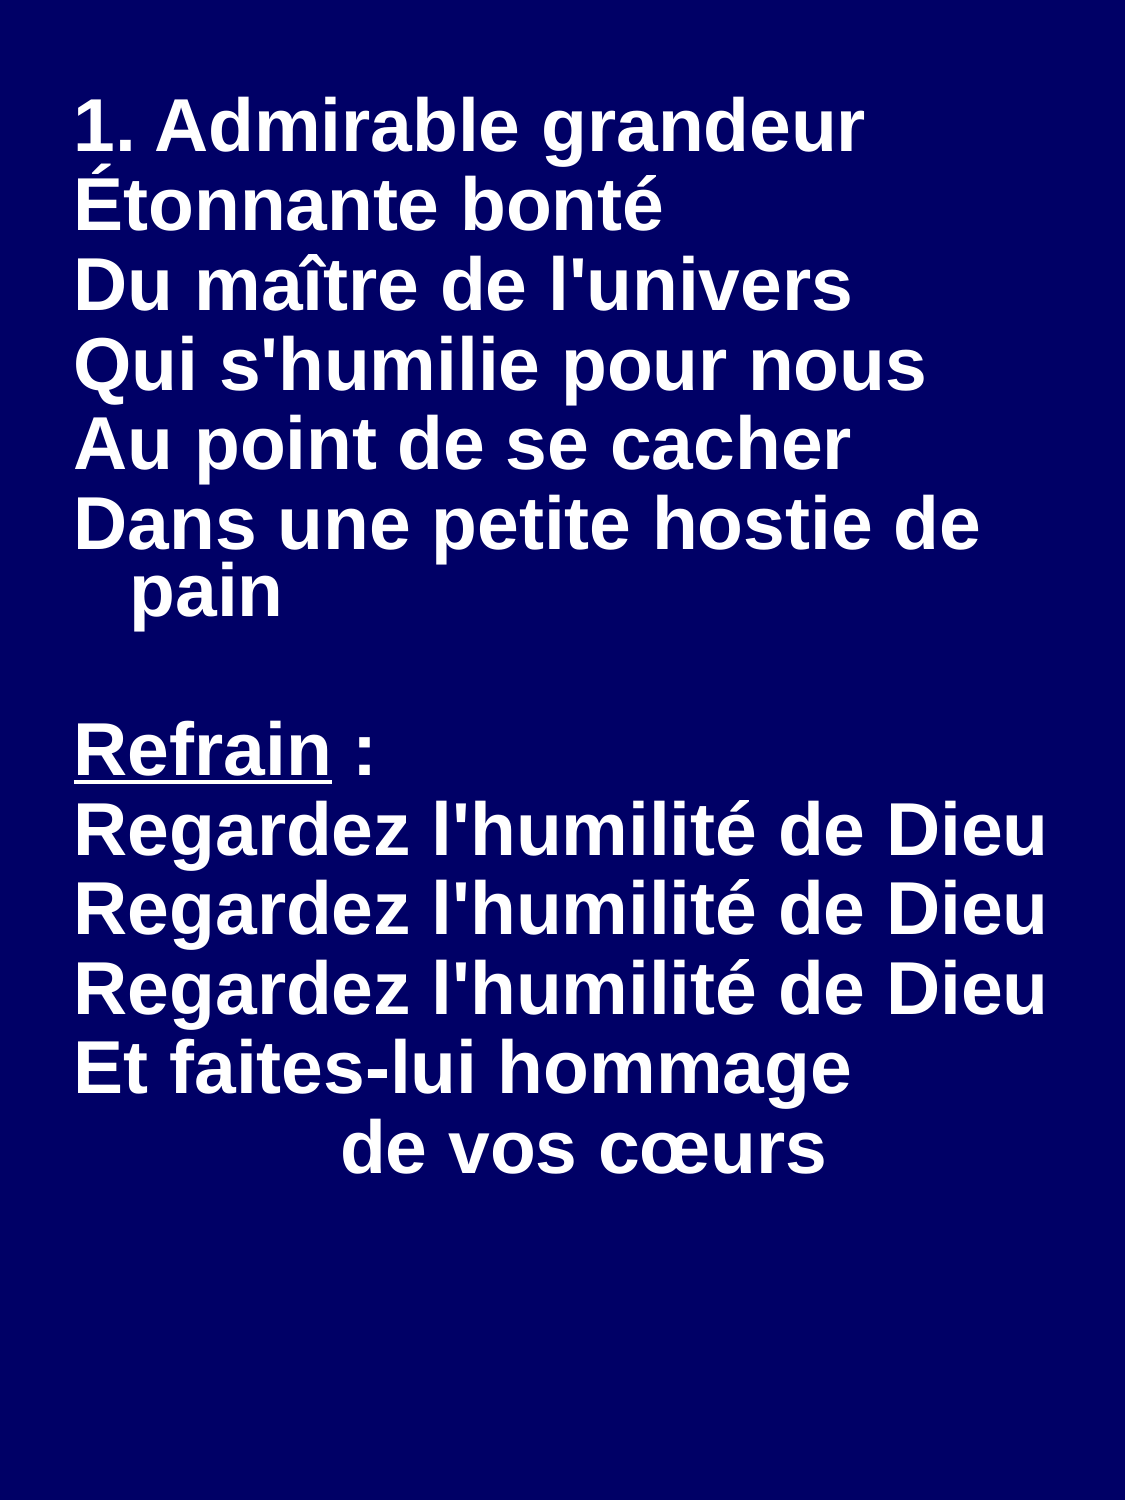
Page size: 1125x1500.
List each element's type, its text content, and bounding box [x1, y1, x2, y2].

text_box 1. Admirable grandeur Étonnante bonté Du maître de l'univers Qui s'humilie pour nous Au point de se cacher Dans une petite hostie de pain Refrain : Regardez l'humilité de Dieu Regardez l'humilité de Dieu Regardez l'humilité de Dieu Et faites-lui hommage de vos cœurs [58, 35, 1110, 1441]
